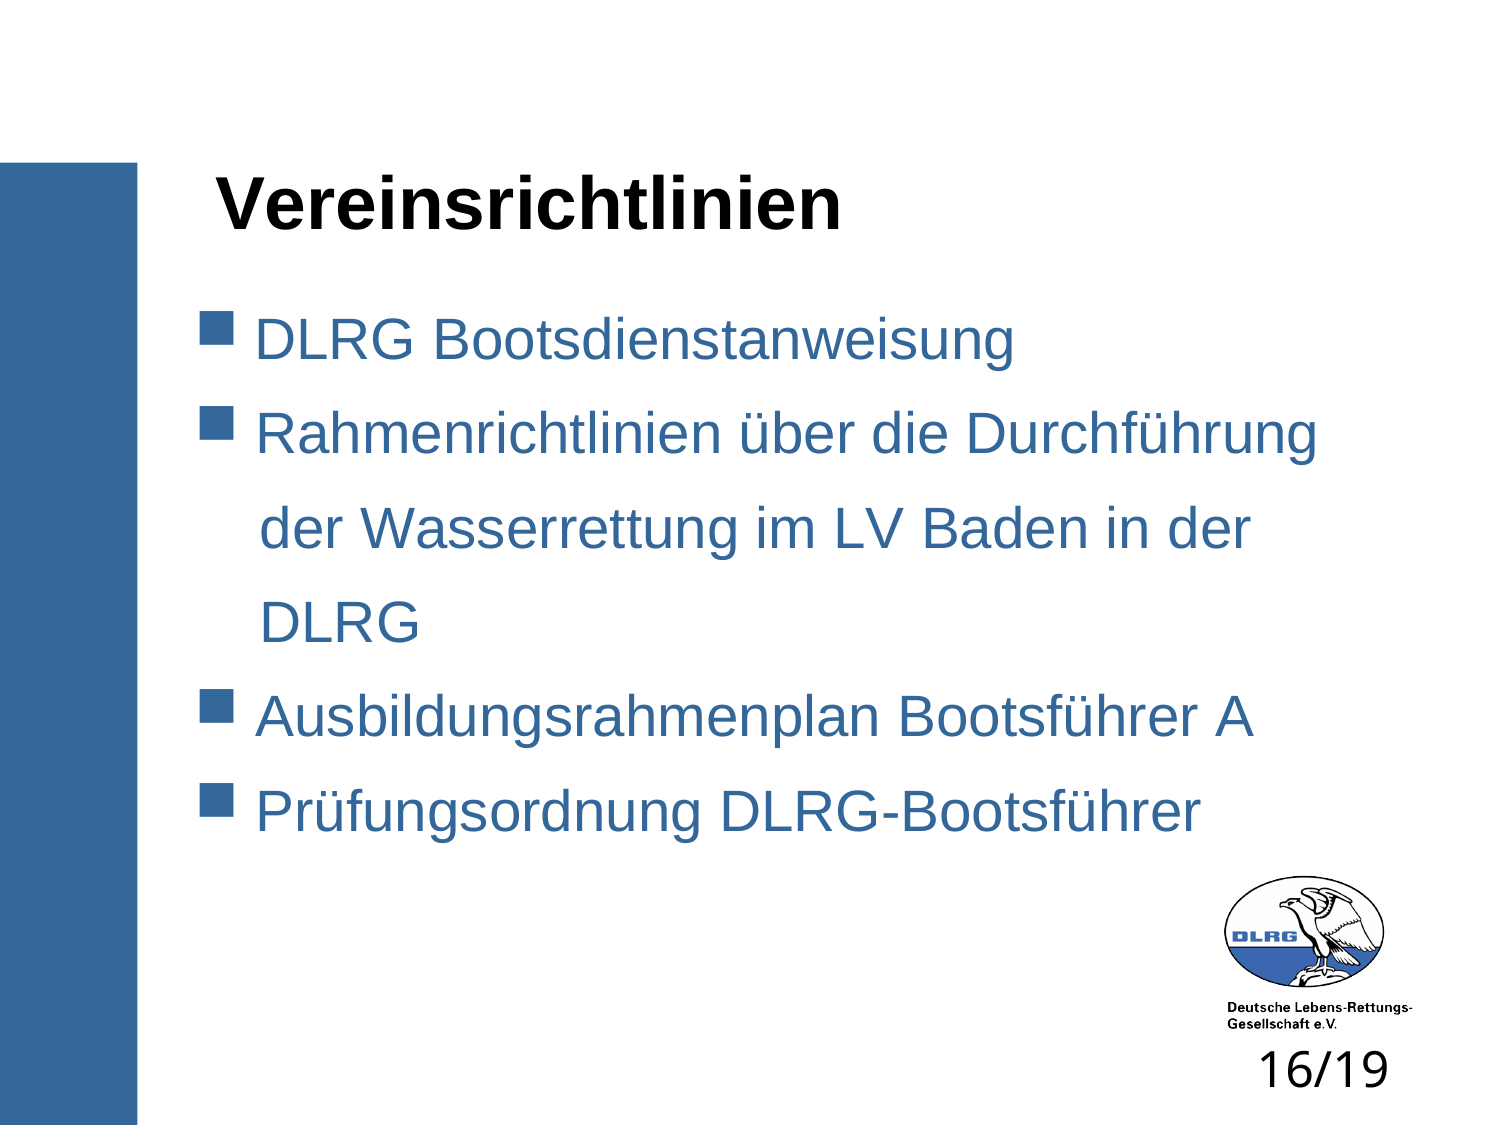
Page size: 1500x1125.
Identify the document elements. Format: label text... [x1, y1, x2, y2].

text_box <Nummer>/19 [1241, 1030, 1500, 1106]
text_box Vereinsrichtlinien [200, 147, 860, 253]
text_box DLRG Bootsdienstanweisung Rahmenrichtlinien über die Durchführung der Wasserrettung im LV Baden in der DLRG Ausbildungsrahmenplan Bootsführer A Prüfungsordnung DLRG-Bootsführer [180, 268, 1471, 882]
picture [1224, 882, 1413, 1030]
